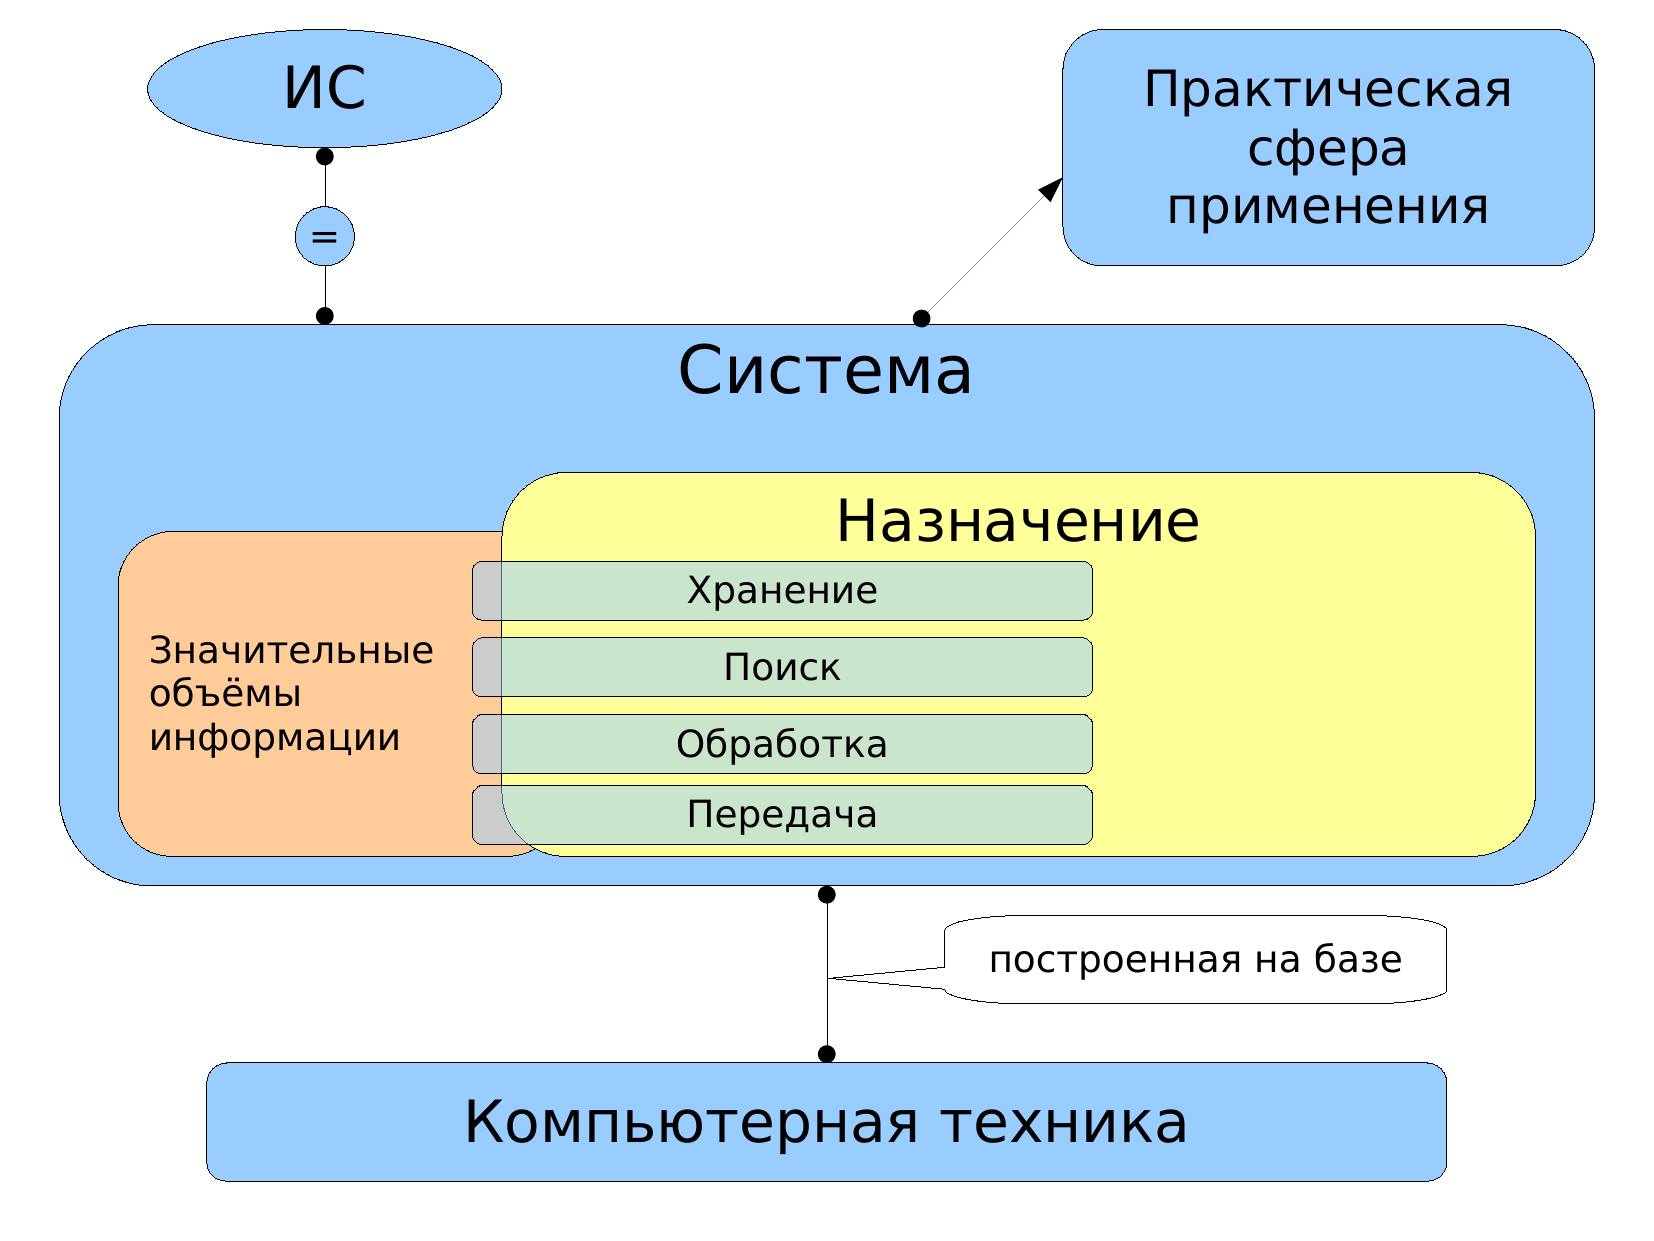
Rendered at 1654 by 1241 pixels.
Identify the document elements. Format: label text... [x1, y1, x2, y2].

text_box Поиск [472, 637, 1093, 697]
text_box = [295, 206, 355, 266]
text_box Практическая сфера применения [1062, 29, 1595, 266]
text_box Хранение [472, 561, 1093, 621]
text_box Обработка [472, 714, 1093, 774]
text_box Значительные объёмы информации [118, 531, 535, 857]
text_box Компьютерная техника [206, 1062, 1447, 1182]
text_box Назначение [501, 472, 1536, 857]
text_box Передача [472, 785, 1093, 845]
text_box ИС [147, 29, 502, 148]
text_box построенная на базе [828, 915, 1447, 1004]
text_box Система [59, 324, 1595, 886]
